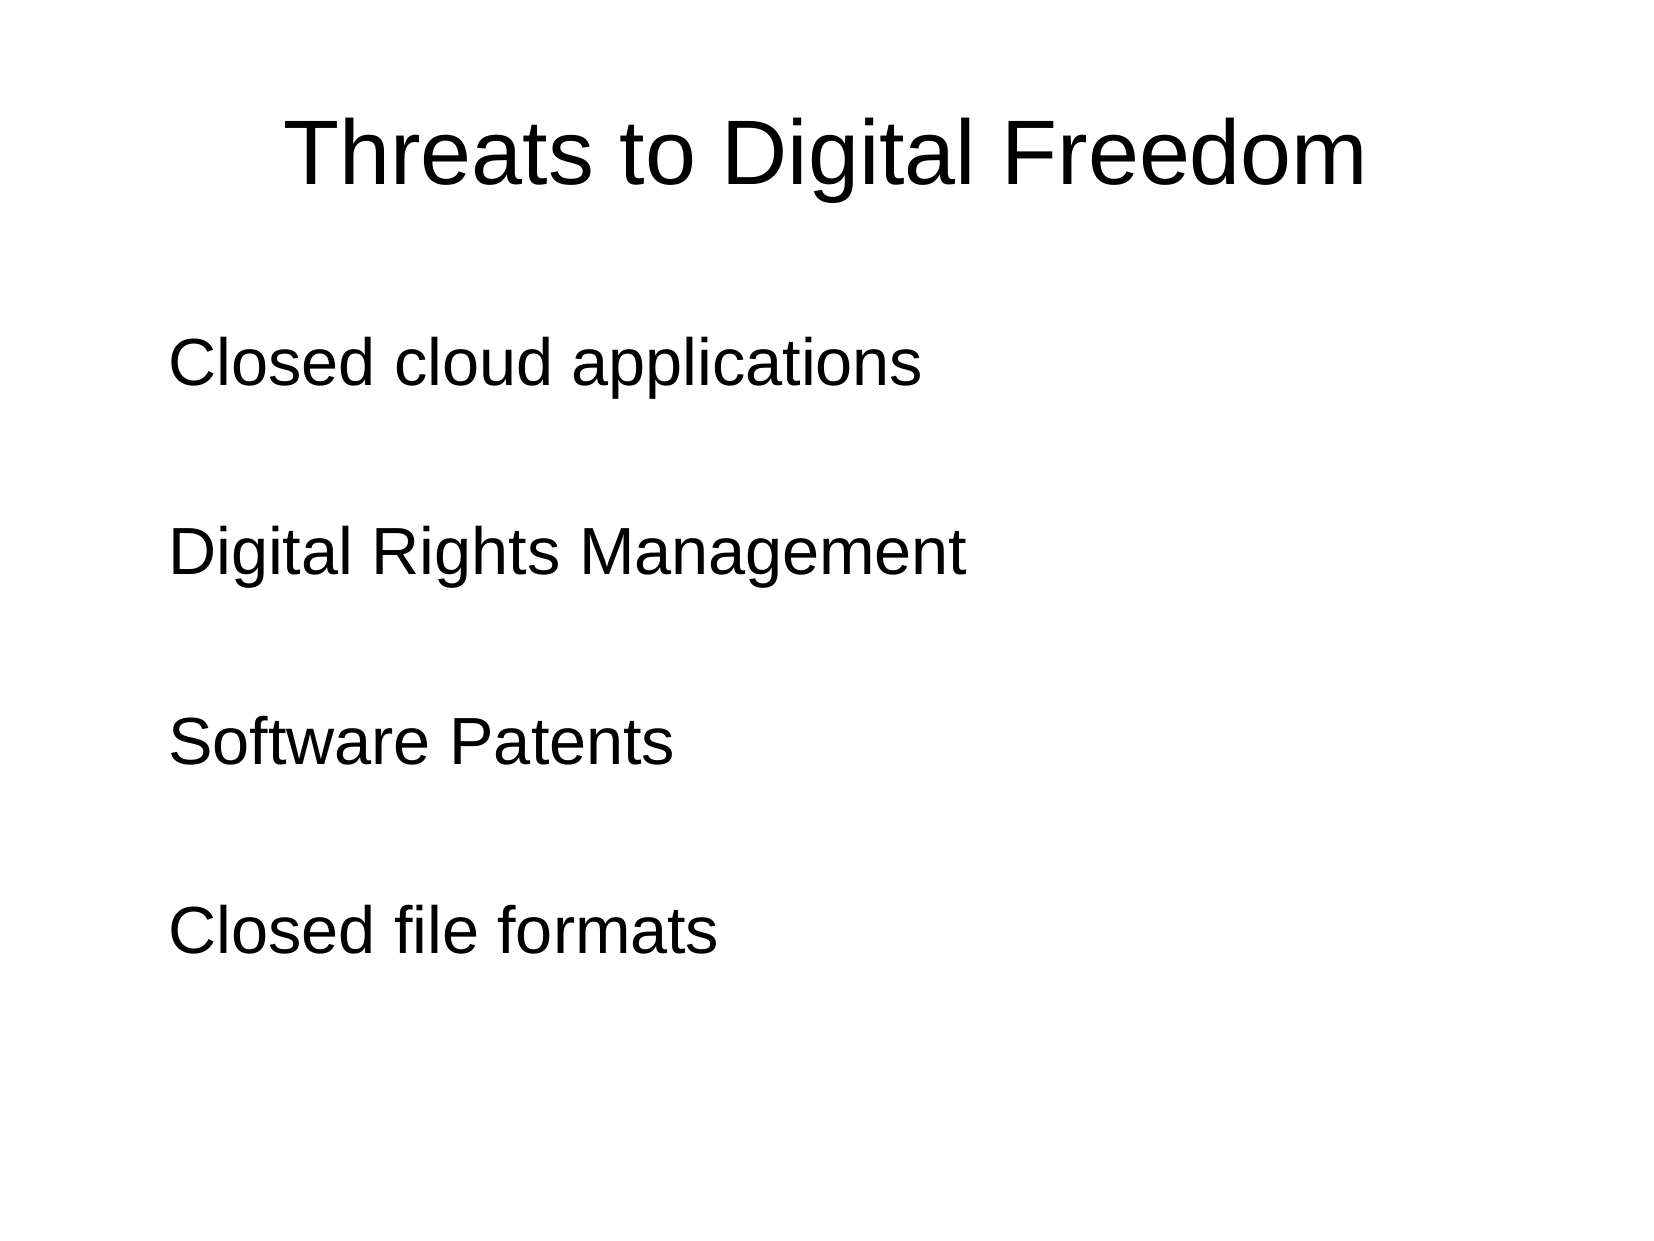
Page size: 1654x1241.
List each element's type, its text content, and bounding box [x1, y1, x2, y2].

text_box Threats to Digital Freedom [82, 94, 1571, 212]
text_box Closed cloud applications Digital Rights Management Software Patents Closed file formats [82, 213, 1571, 1201]
